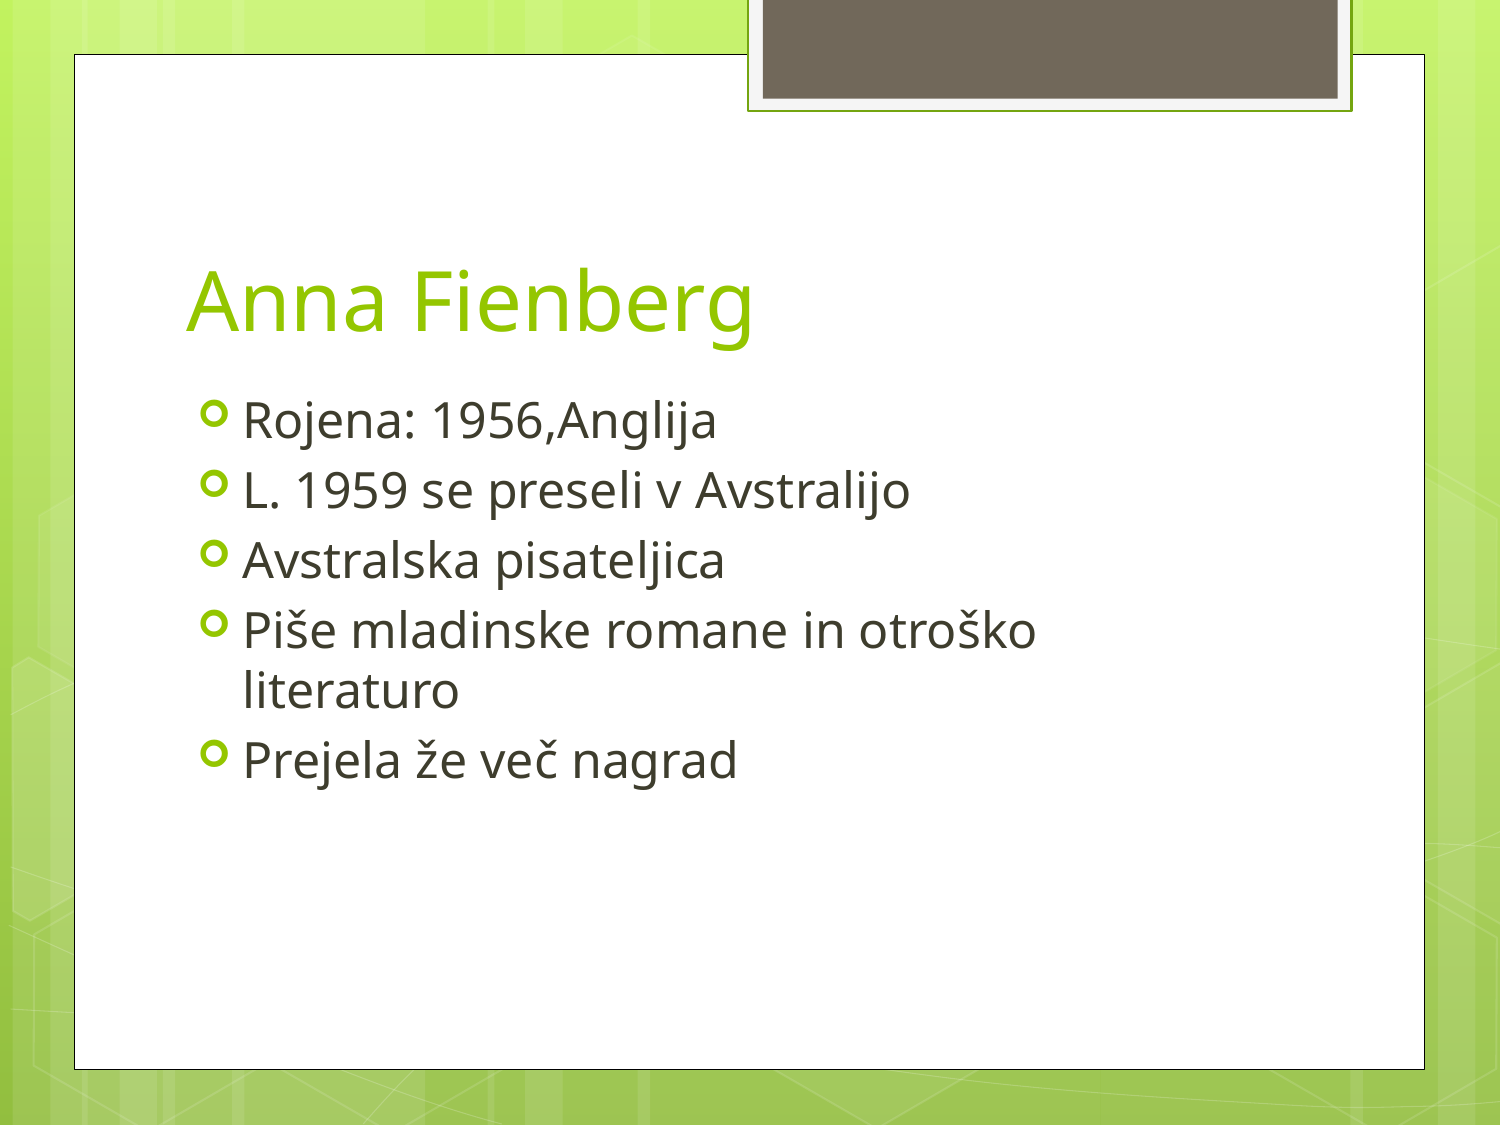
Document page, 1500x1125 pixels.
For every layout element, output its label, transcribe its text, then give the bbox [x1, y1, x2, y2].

list Rojena: 1956,Anglija L. 1959 se preseli v Avstralijo Avstralska pisateljica Piše mladinske romane in otroško literaturo Prejela že več nagrad [171, 381, 1283, 957]
title Anna Fienberg [171, 168, 1324, 356]
